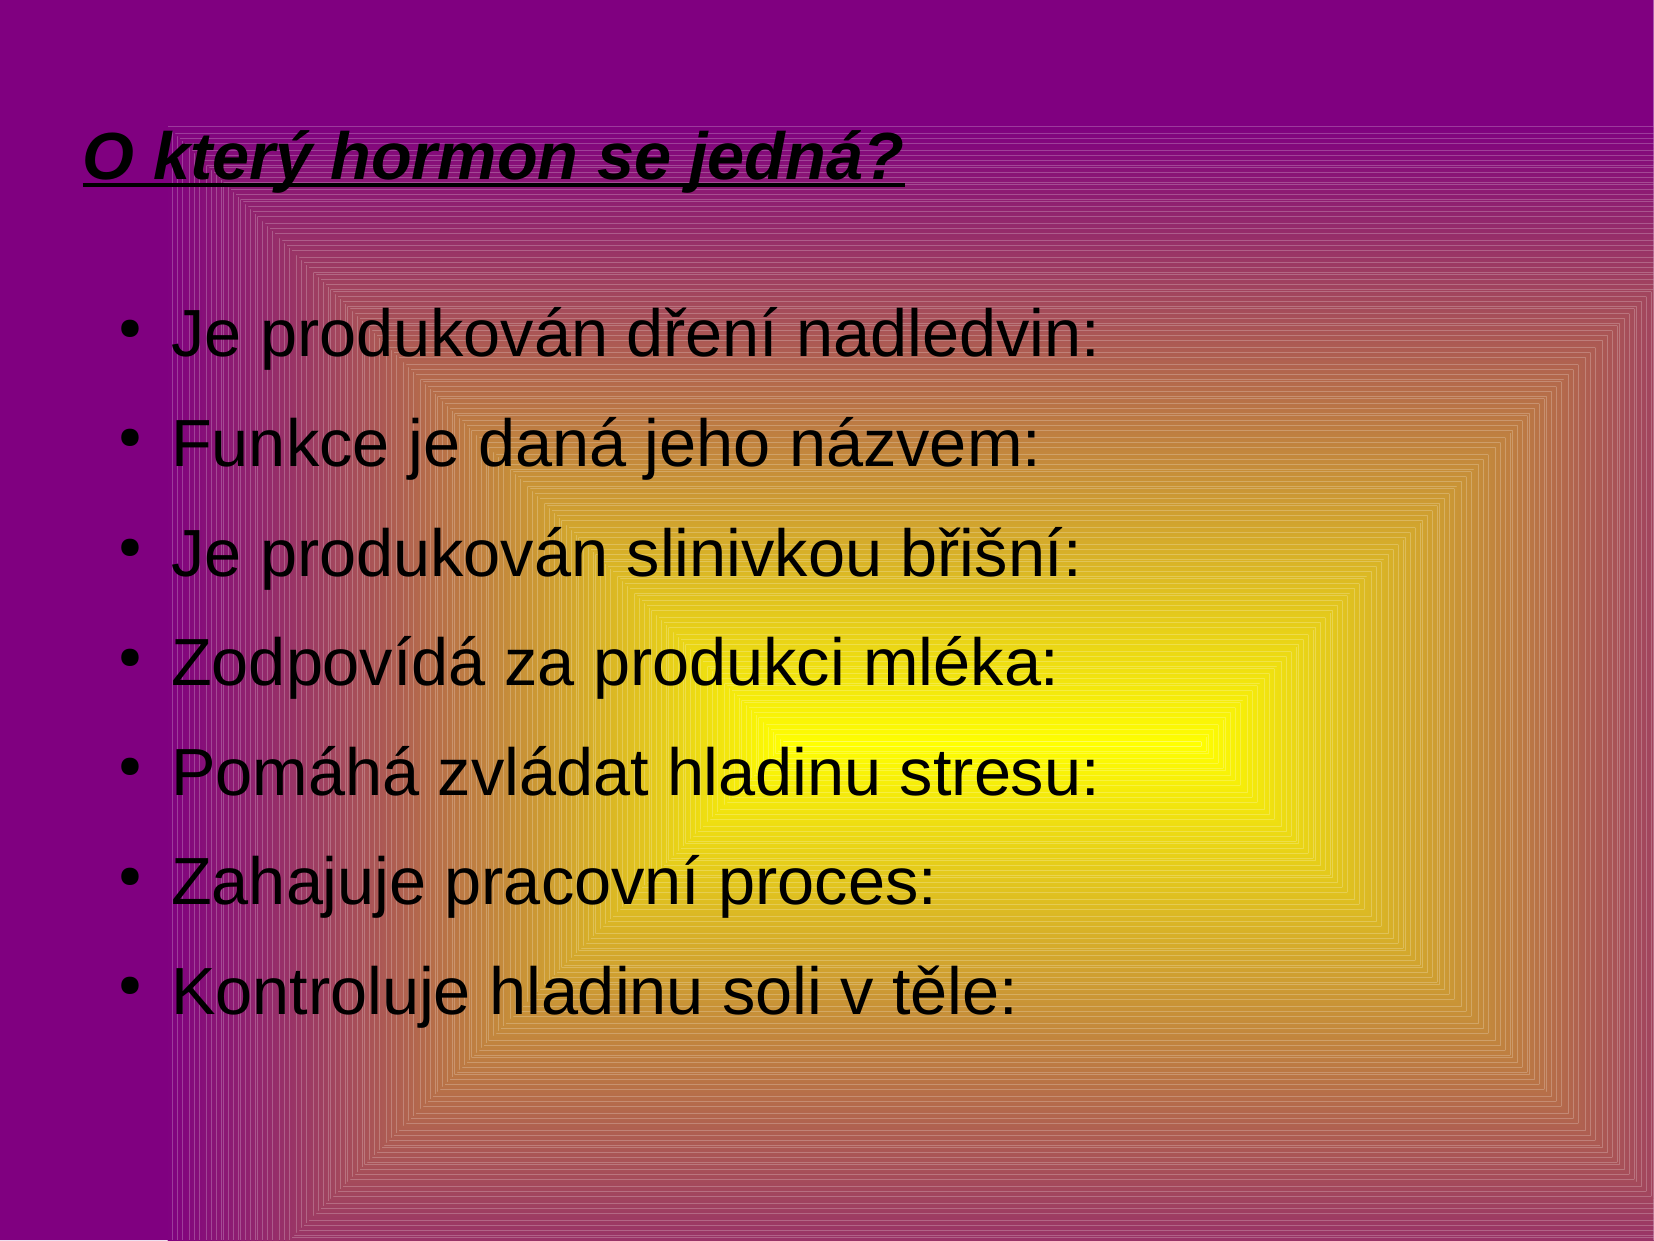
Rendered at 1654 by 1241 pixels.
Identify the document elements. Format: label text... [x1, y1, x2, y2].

list Je produkován dření nadledvin: Funkce je daná jeho názvem: Je produkován slinivkou břišní: Zodpovídá za produkci mléka: Pomáhá zvládat hladinu stresu: Zahajuje pracovní proces: Kontroluje hladinu soli v těle: [82, 290, 1571, 1109]
title O který hormon se jedná? [82, 49, 1571, 257]
